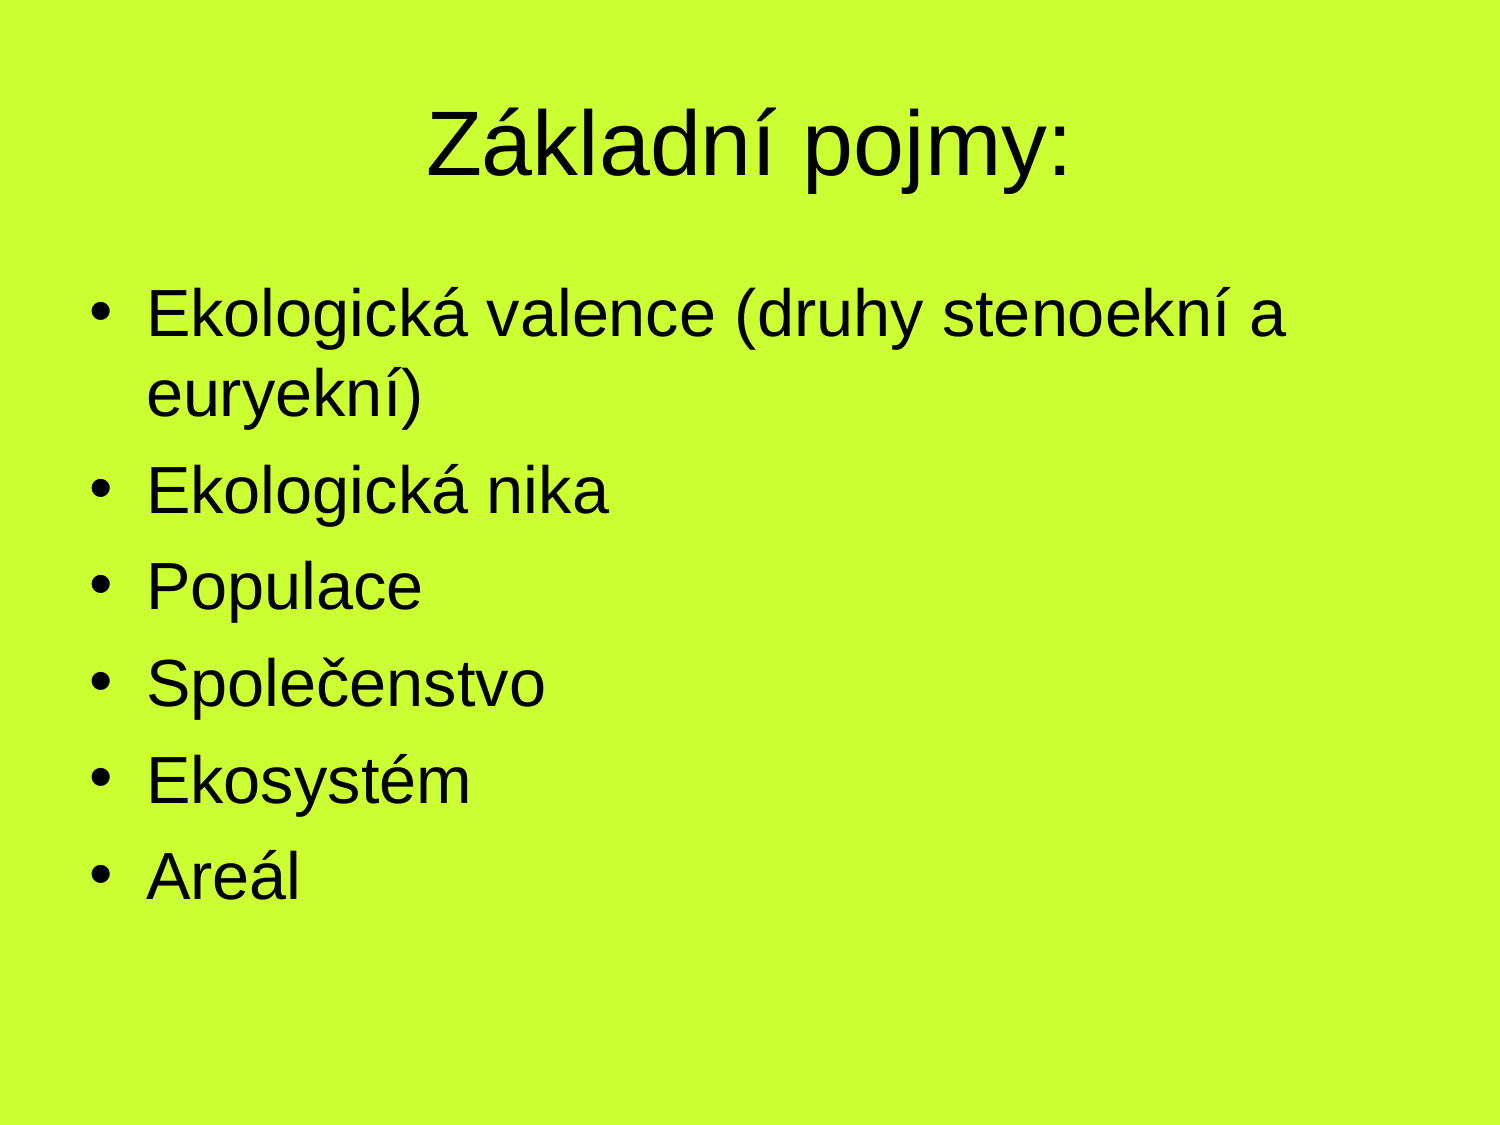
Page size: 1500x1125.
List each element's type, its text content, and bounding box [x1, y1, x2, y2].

title Základní pojmy: [75, 45, 1426, 233]
list Ekologická valence (druhy stenoekní a euryekní) Ekologická nika Populace Společenstvo Ekosystém Areál [75, 262, 1426, 1006]
